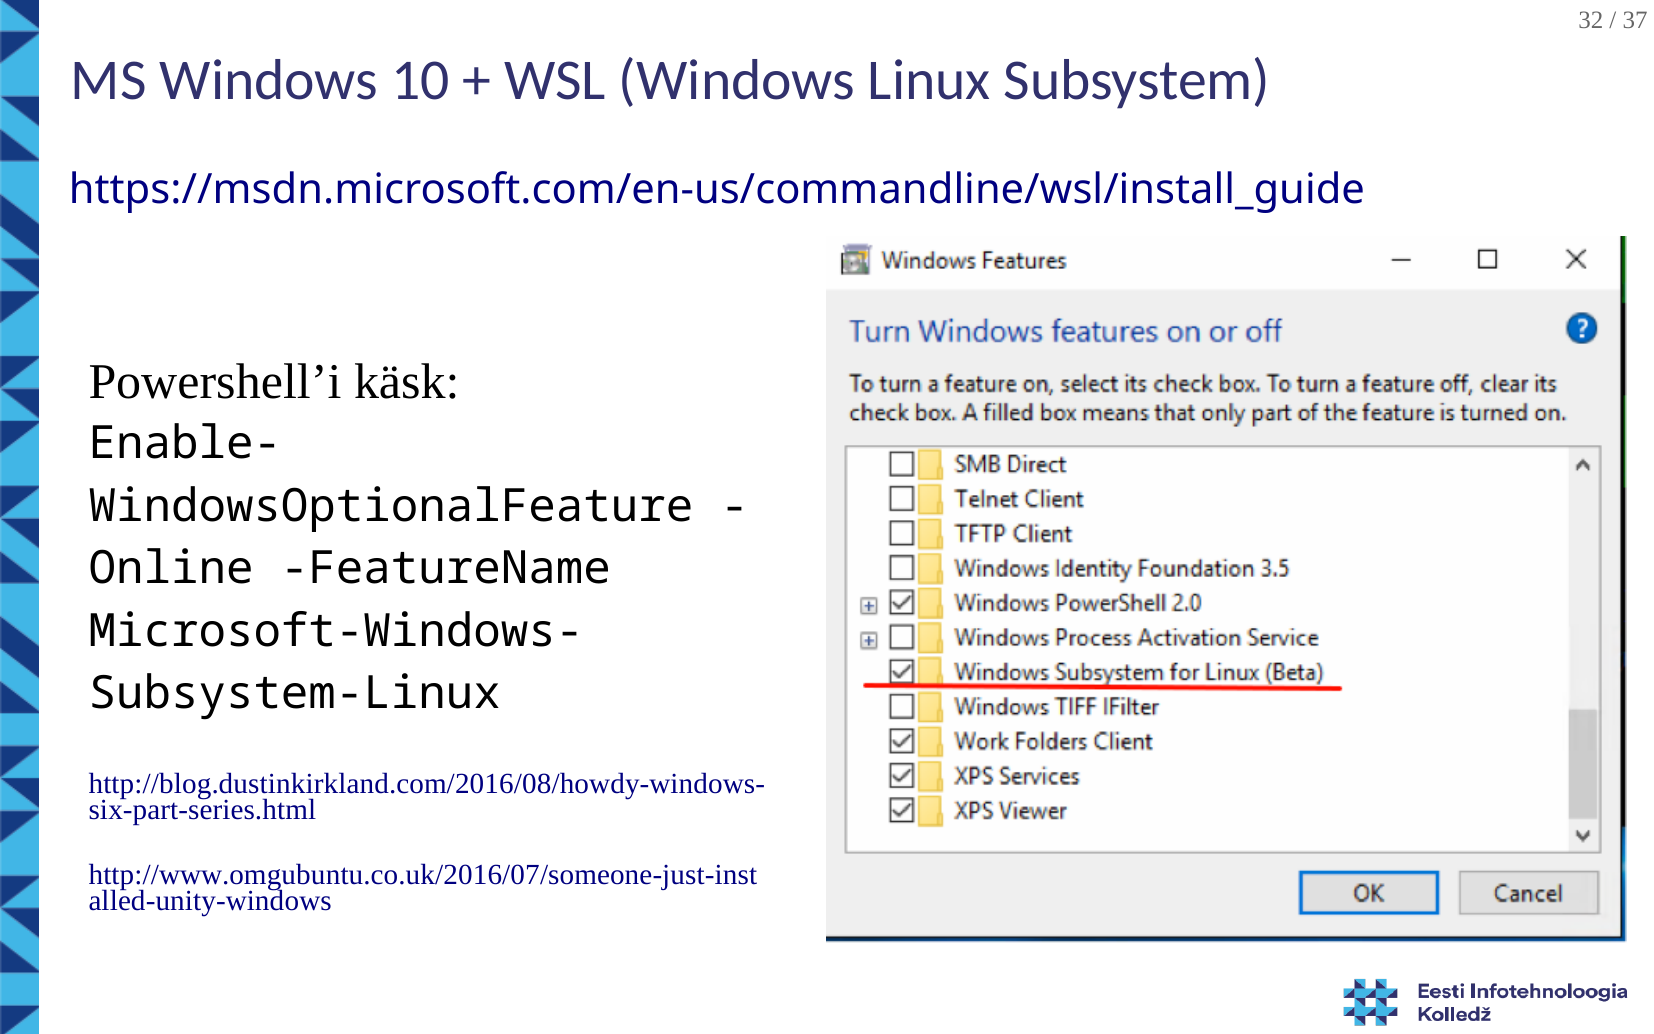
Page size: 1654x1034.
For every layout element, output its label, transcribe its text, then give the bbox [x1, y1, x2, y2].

text_box http://blog.dustinkirkland.com/2016/08/howdy-windows-six-part-series.html http://www.omgubuntu.co.uk/2016/07/someone-just-installed-unity-windows [88, 767, 768, 945]
list https://msdn.microsoft.com/en-us/commandline/wsl/install_guide [68, 153, 1630, 957]
text_box Powershell’i käsk: Enable-WindowsOptionalFeature -Online -FeatureName Microsoft-Windows-Subsystem-Linux [88, 354, 768, 739]
title MS Windows 10 + WSL (Windows Linux Subsystem) [70, 41, 1630, 130]
picture [826, 236, 1627, 943]
